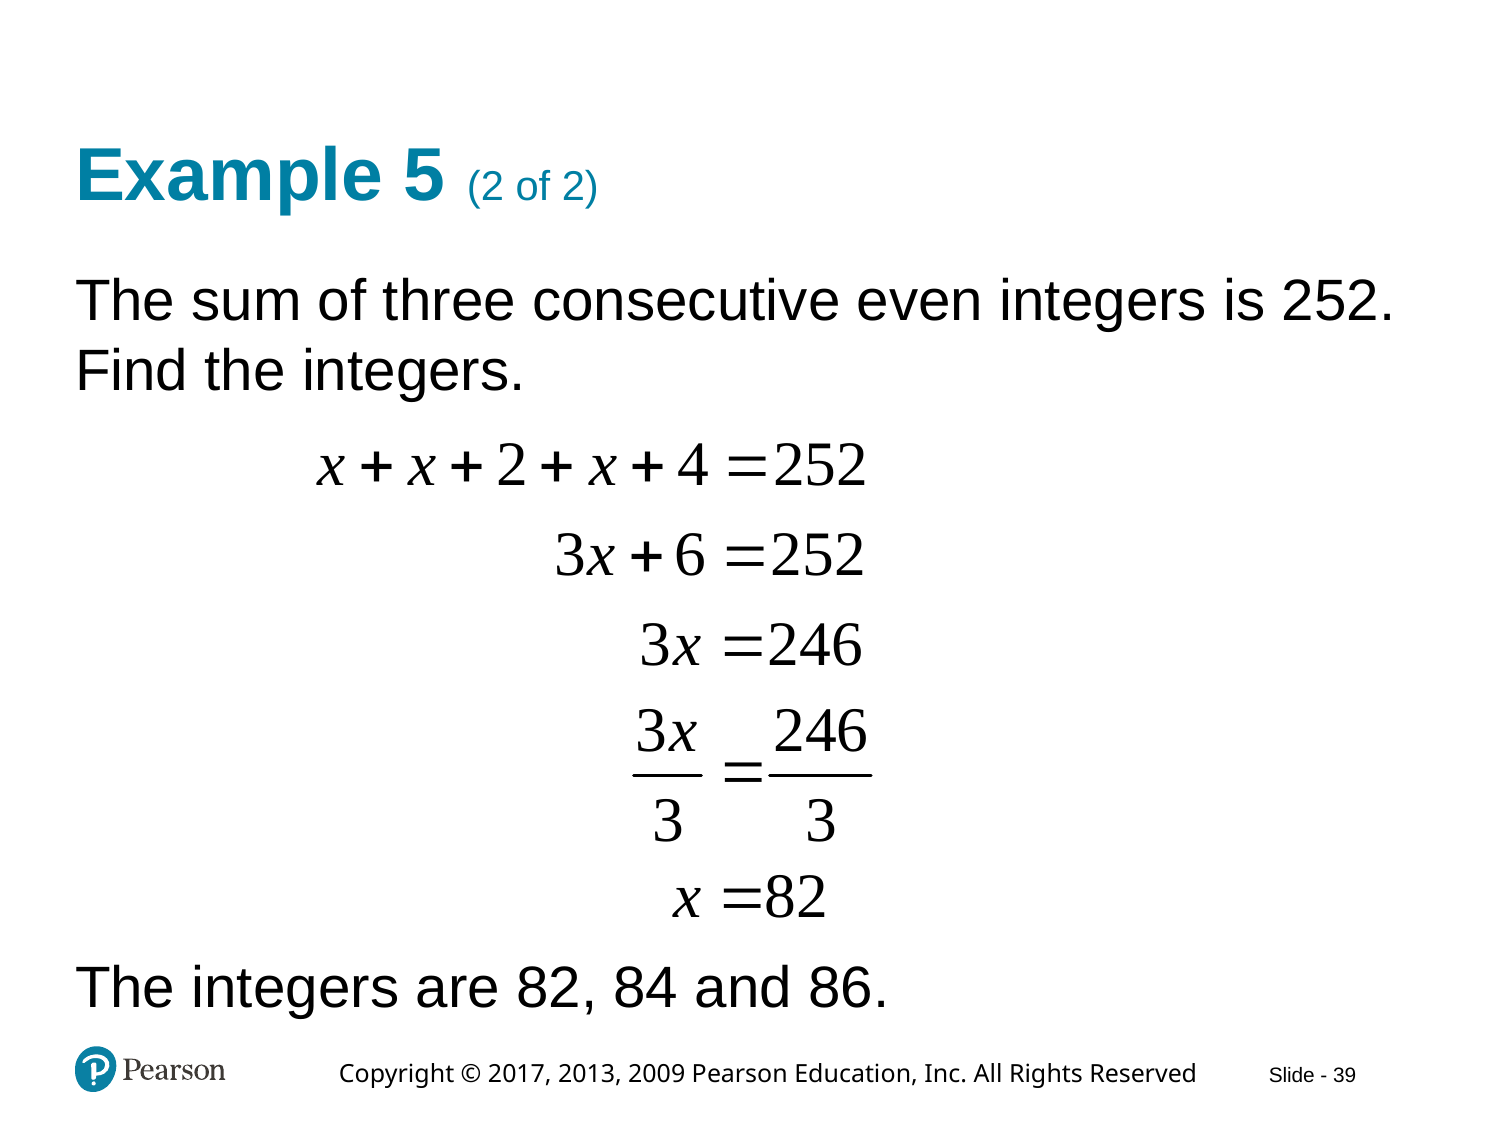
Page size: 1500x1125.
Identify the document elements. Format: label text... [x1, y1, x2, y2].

chart [552, 527, 870, 584]
chart [628, 696, 878, 848]
chart [638, 616, 866, 673]
list The integers are 82, 84 and 86. [75, 949, 1038, 1012]
chart [666, 868, 831, 925]
list The sum of three consecutive even integers is 252. Find the integers. [75, 262, 1425, 397]
chart [310, 436, 873, 494]
title Example 5 (2 of 2) [75, 35, 1425, 216]
